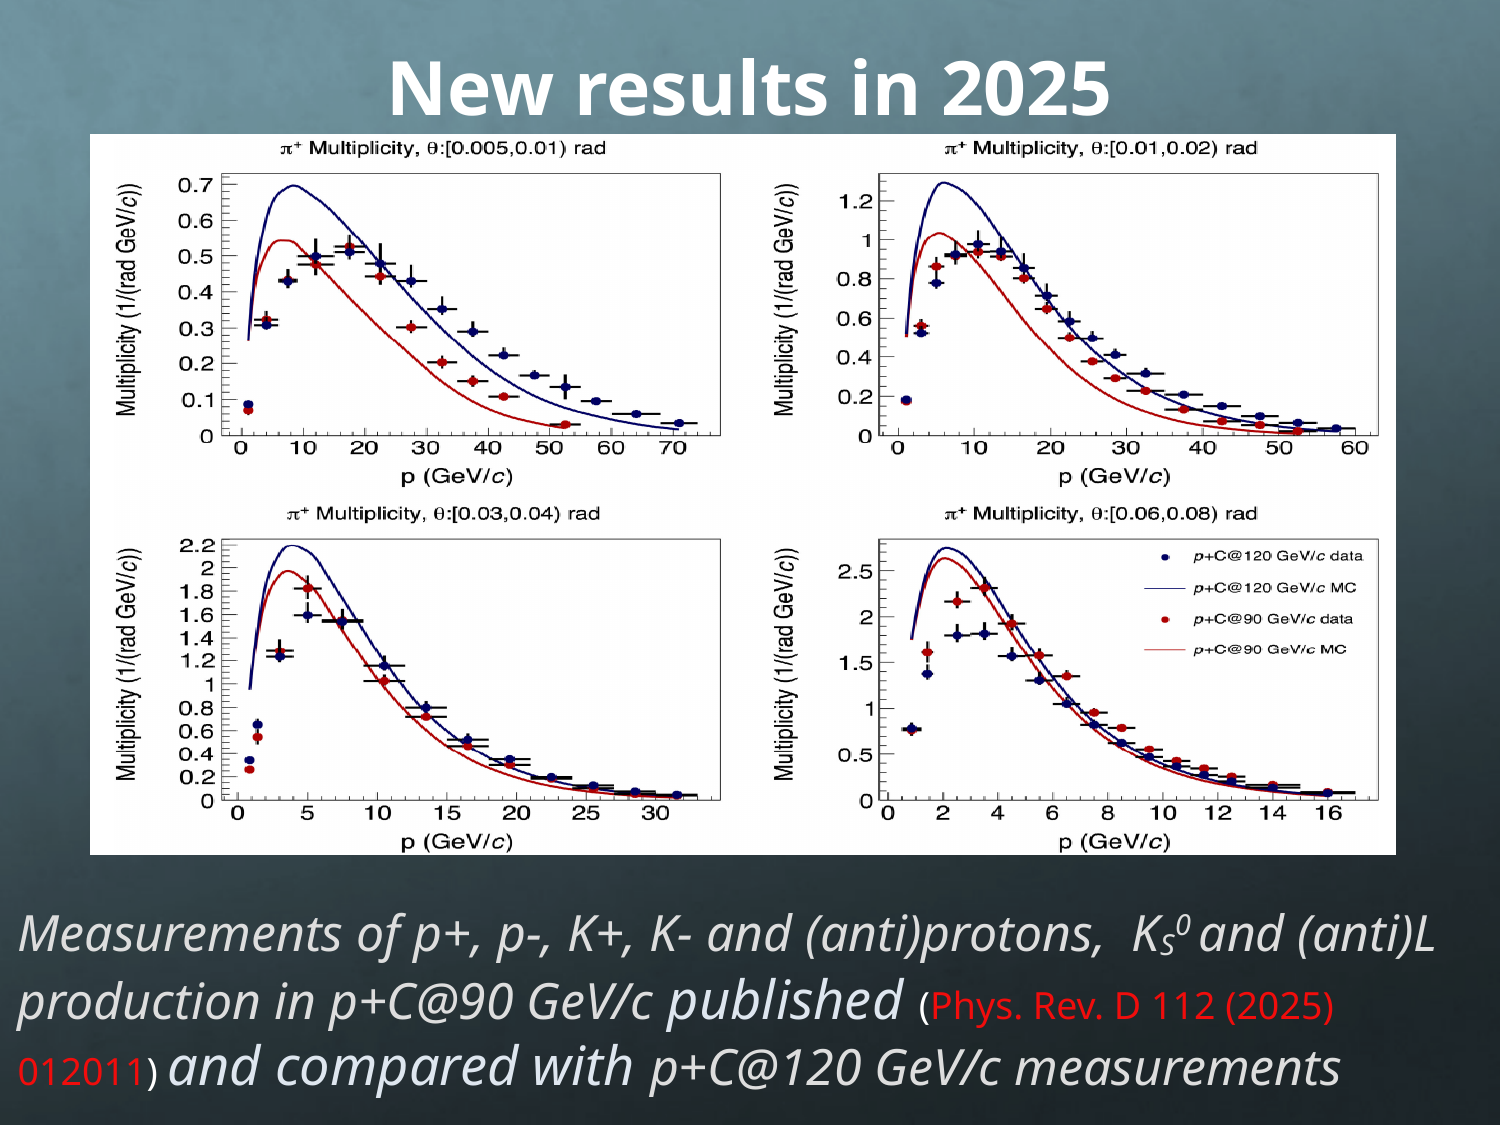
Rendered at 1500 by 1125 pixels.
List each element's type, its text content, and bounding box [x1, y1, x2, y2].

title Measurements of p+, p-, K+, K- and (anti)protons, KS0 and (anti)L production in p+C@90 GeV/c published (Phys. Rev. D 112 (2025) 012011) and compared with p+C@120 GeV/c measurements [17, 889, 1441, 1105]
picture [0, 0, 1500, 1125]
title New results in 2025 [75, 0, 1425, 180]
